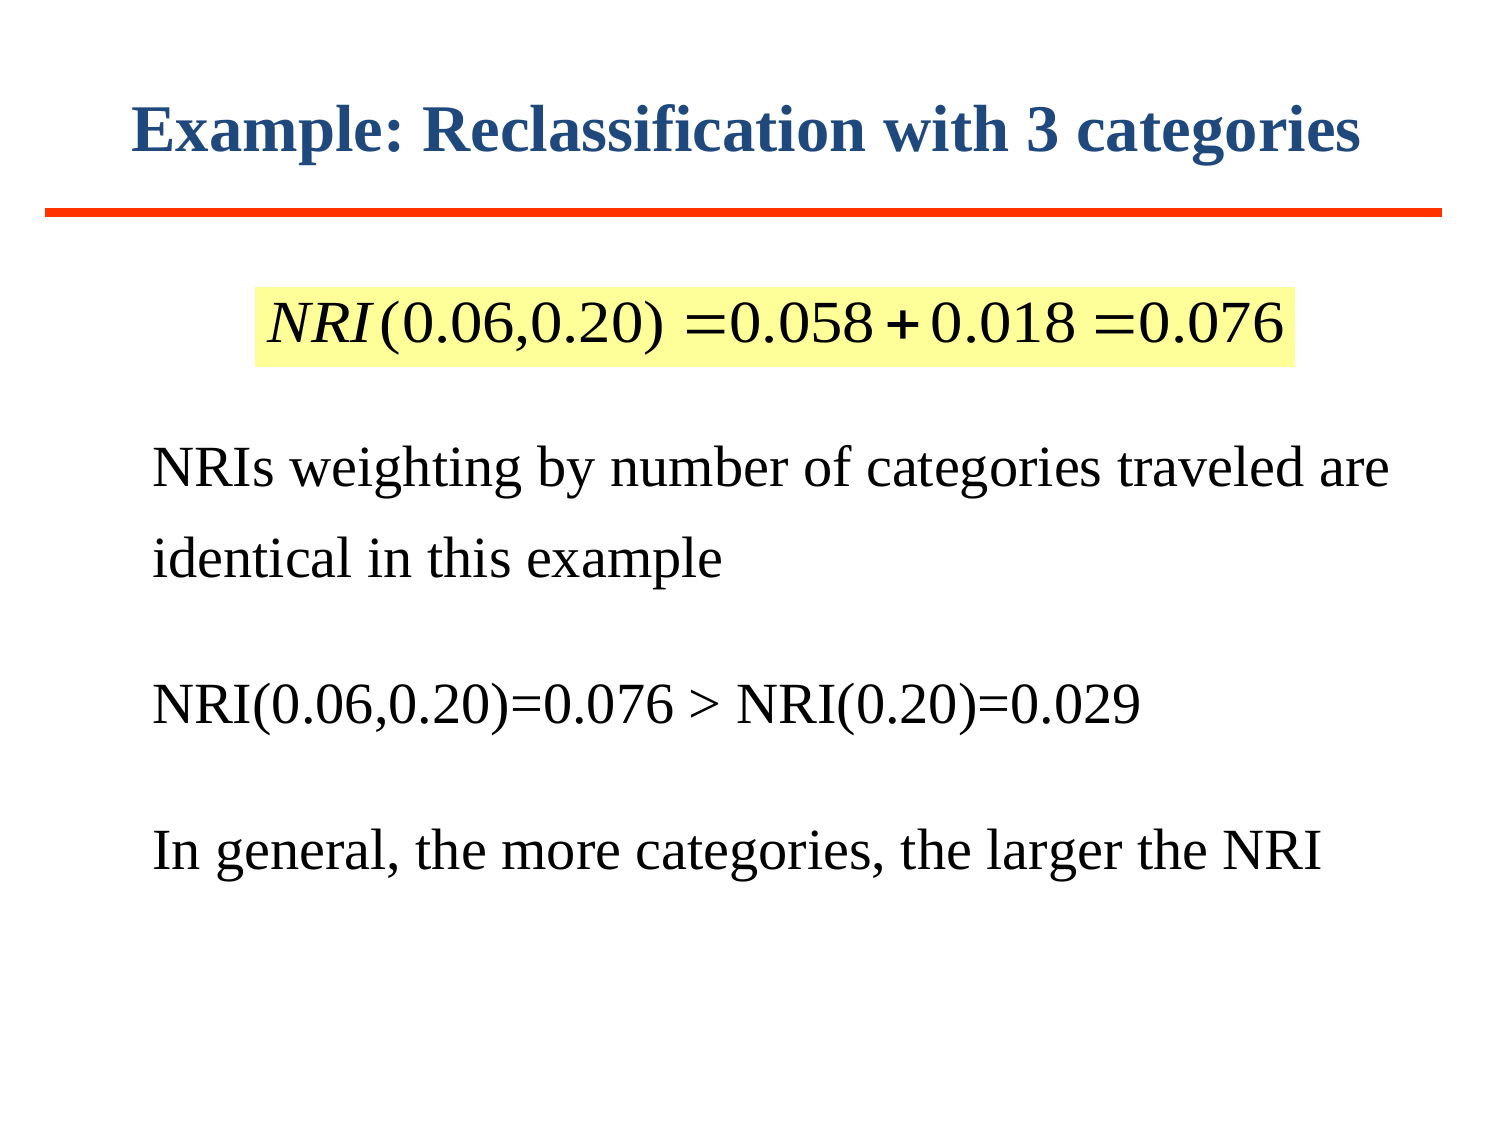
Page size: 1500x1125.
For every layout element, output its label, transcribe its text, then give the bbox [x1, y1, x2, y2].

text_box Example: Reclassification with 3 categories [99, 37, 1413, 208]
text_box NRIs weighting by number of categories traveled are identical in this example NRI(0.06,0.20)=0.076 > NRI(0.20)=0.029 In general, the more categories, the larger the NRI [137, 399, 1413, 889]
chart [254, 287, 1296, 368]
